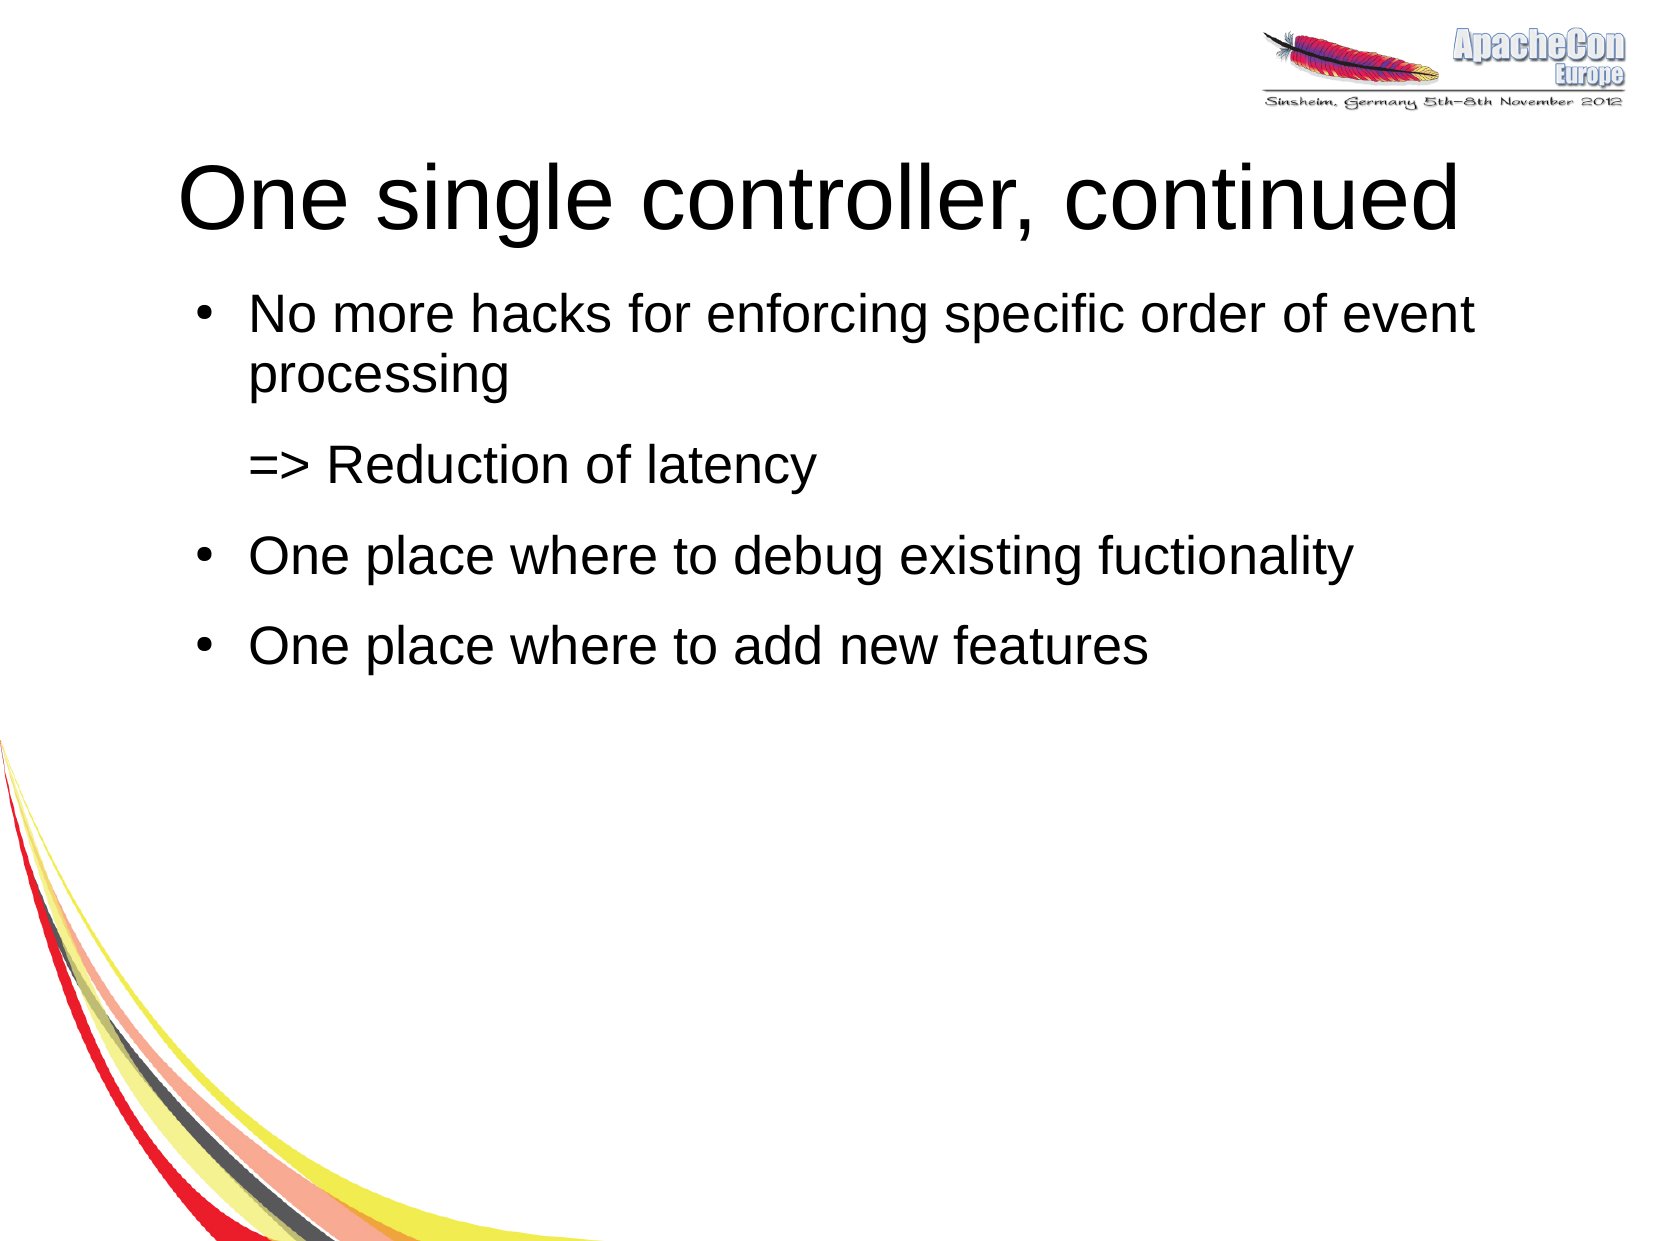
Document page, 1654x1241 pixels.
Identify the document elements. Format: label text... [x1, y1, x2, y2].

picture [0, 0, 1654, 1241]
title One single controller, continued [177, 141, 1536, 254]
list No more hacks for enforcing specific order of event processing => Reduction of latency One place where to debug existing fuctionality One place where to add new features [177, 283, 1536, 1004]
